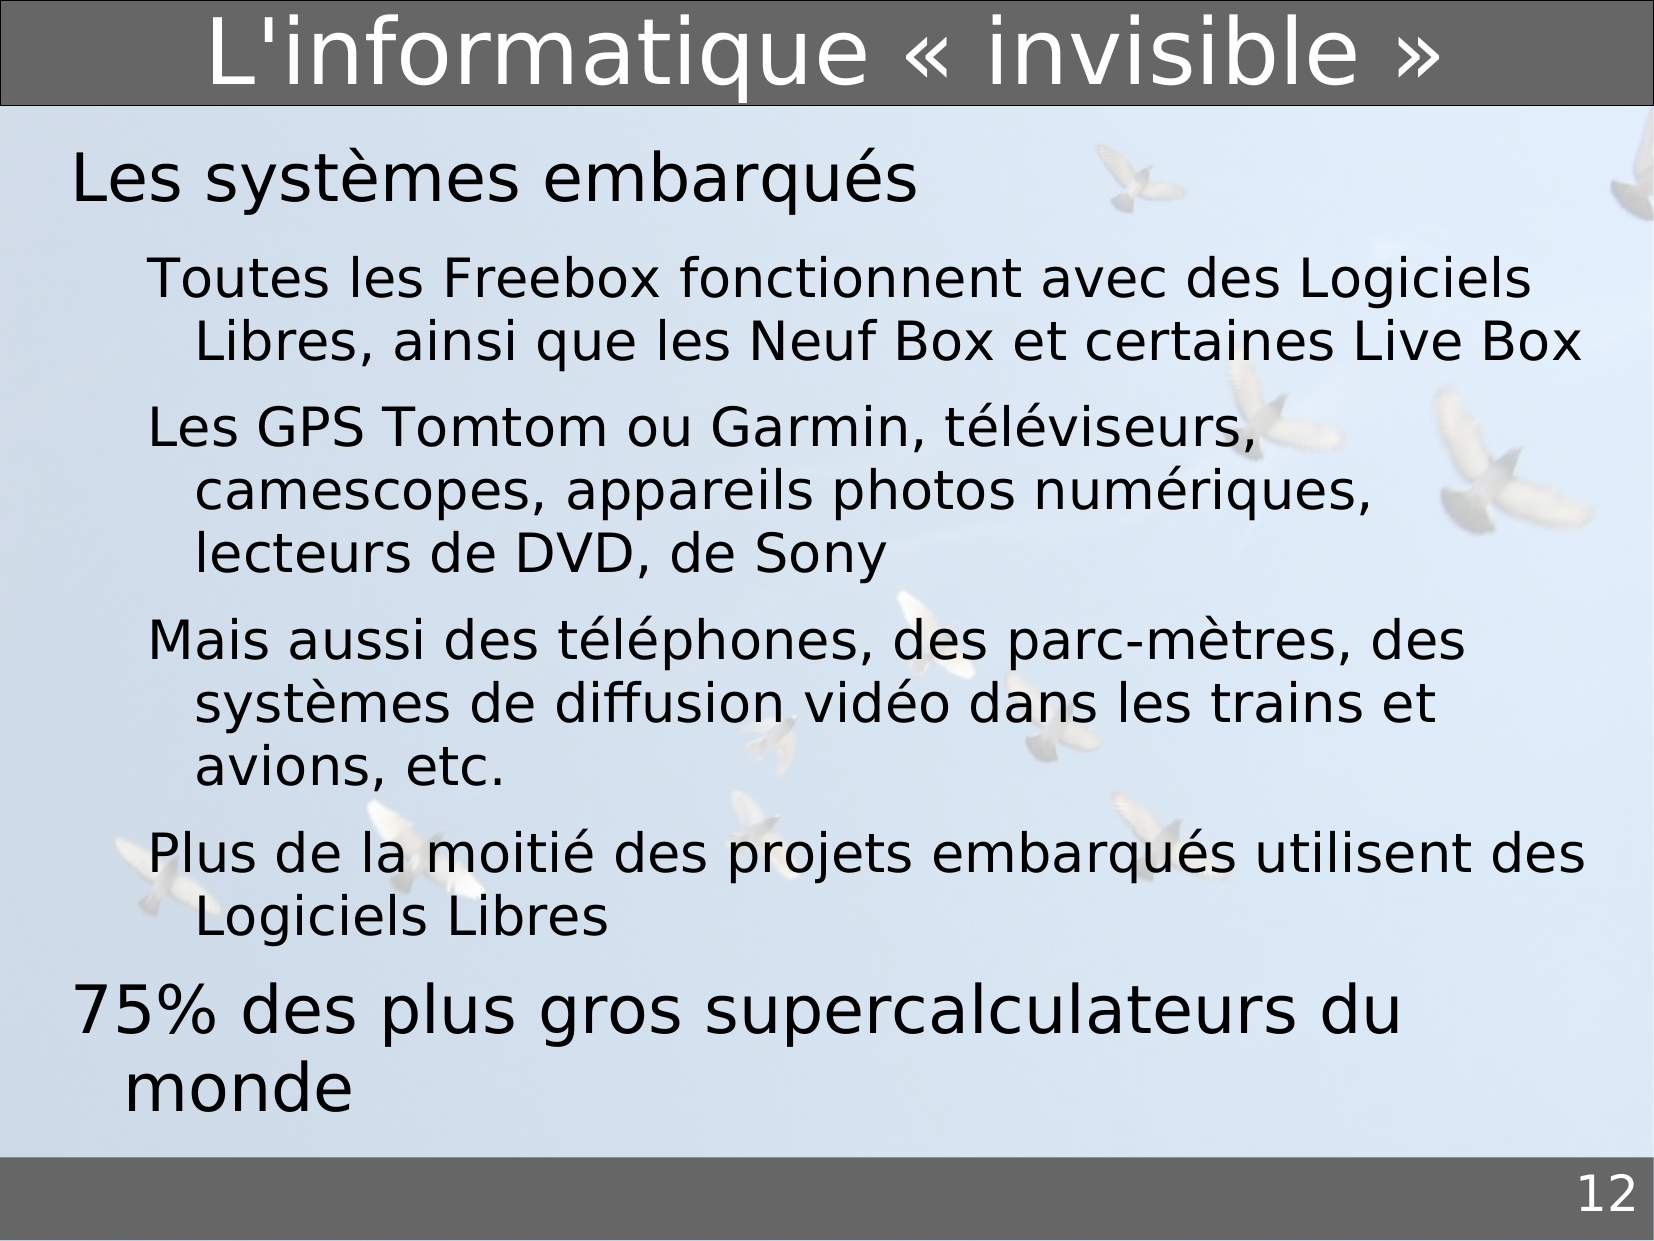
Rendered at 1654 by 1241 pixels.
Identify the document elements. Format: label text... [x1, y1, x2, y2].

list Les systèmes embarqués Toutes les Freebox fonctionnent avec des Logiciels Libres, ainsi que les Neuf Box et certaines Live Box Les GPS Tomtom ou Garmin, téléviseurs, camescopes, appareils photos numériques, lecteurs de DVD, de Sony Mais aussi des téléphones, des parc-mètres, des systèmes de diffusion vidéo dans les trains et avions, etc. Plus de la moitié des projets embarqués utilisent des Logiciels Libres 75% des plus gros supercalculateurs du monde [52, 139, 1610, 1128]
title L'informatique « invisible » [0, 0, 1654, 107]
